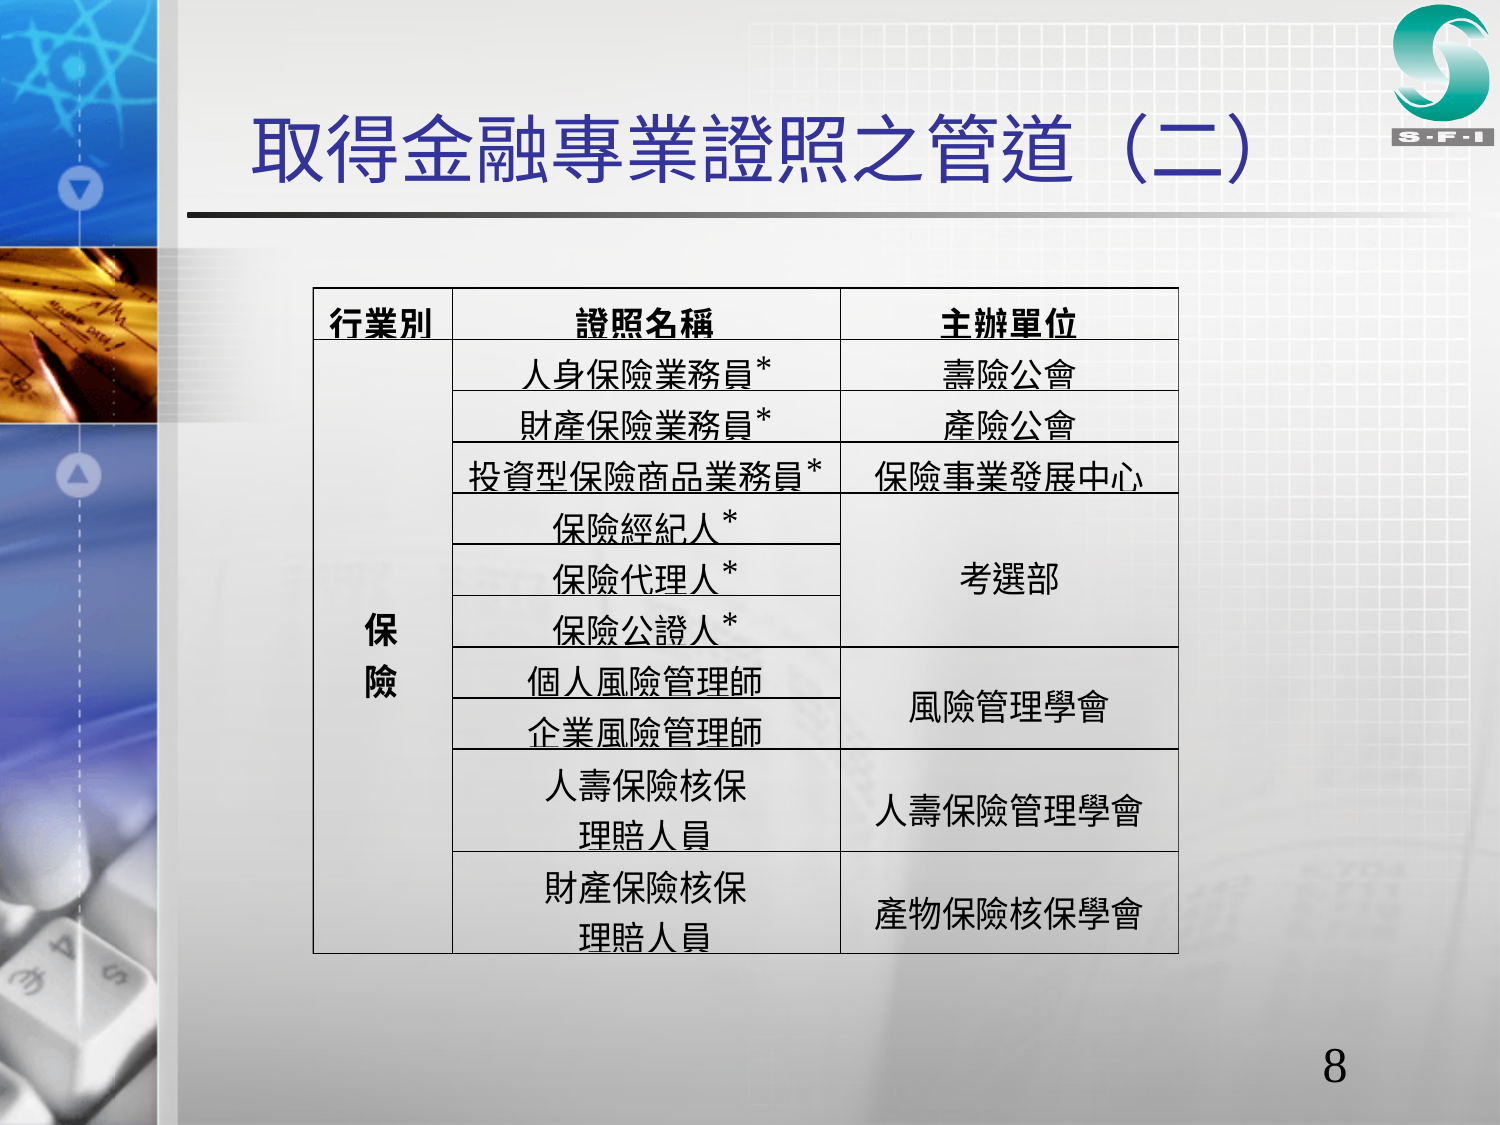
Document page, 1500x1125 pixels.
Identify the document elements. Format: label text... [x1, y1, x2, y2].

chart [312, 287, 1180, 955]
title 取得金融專業證照之管道（二） [188, 101, 1363, 201]
picture [0, 0, 1500, 1125]
